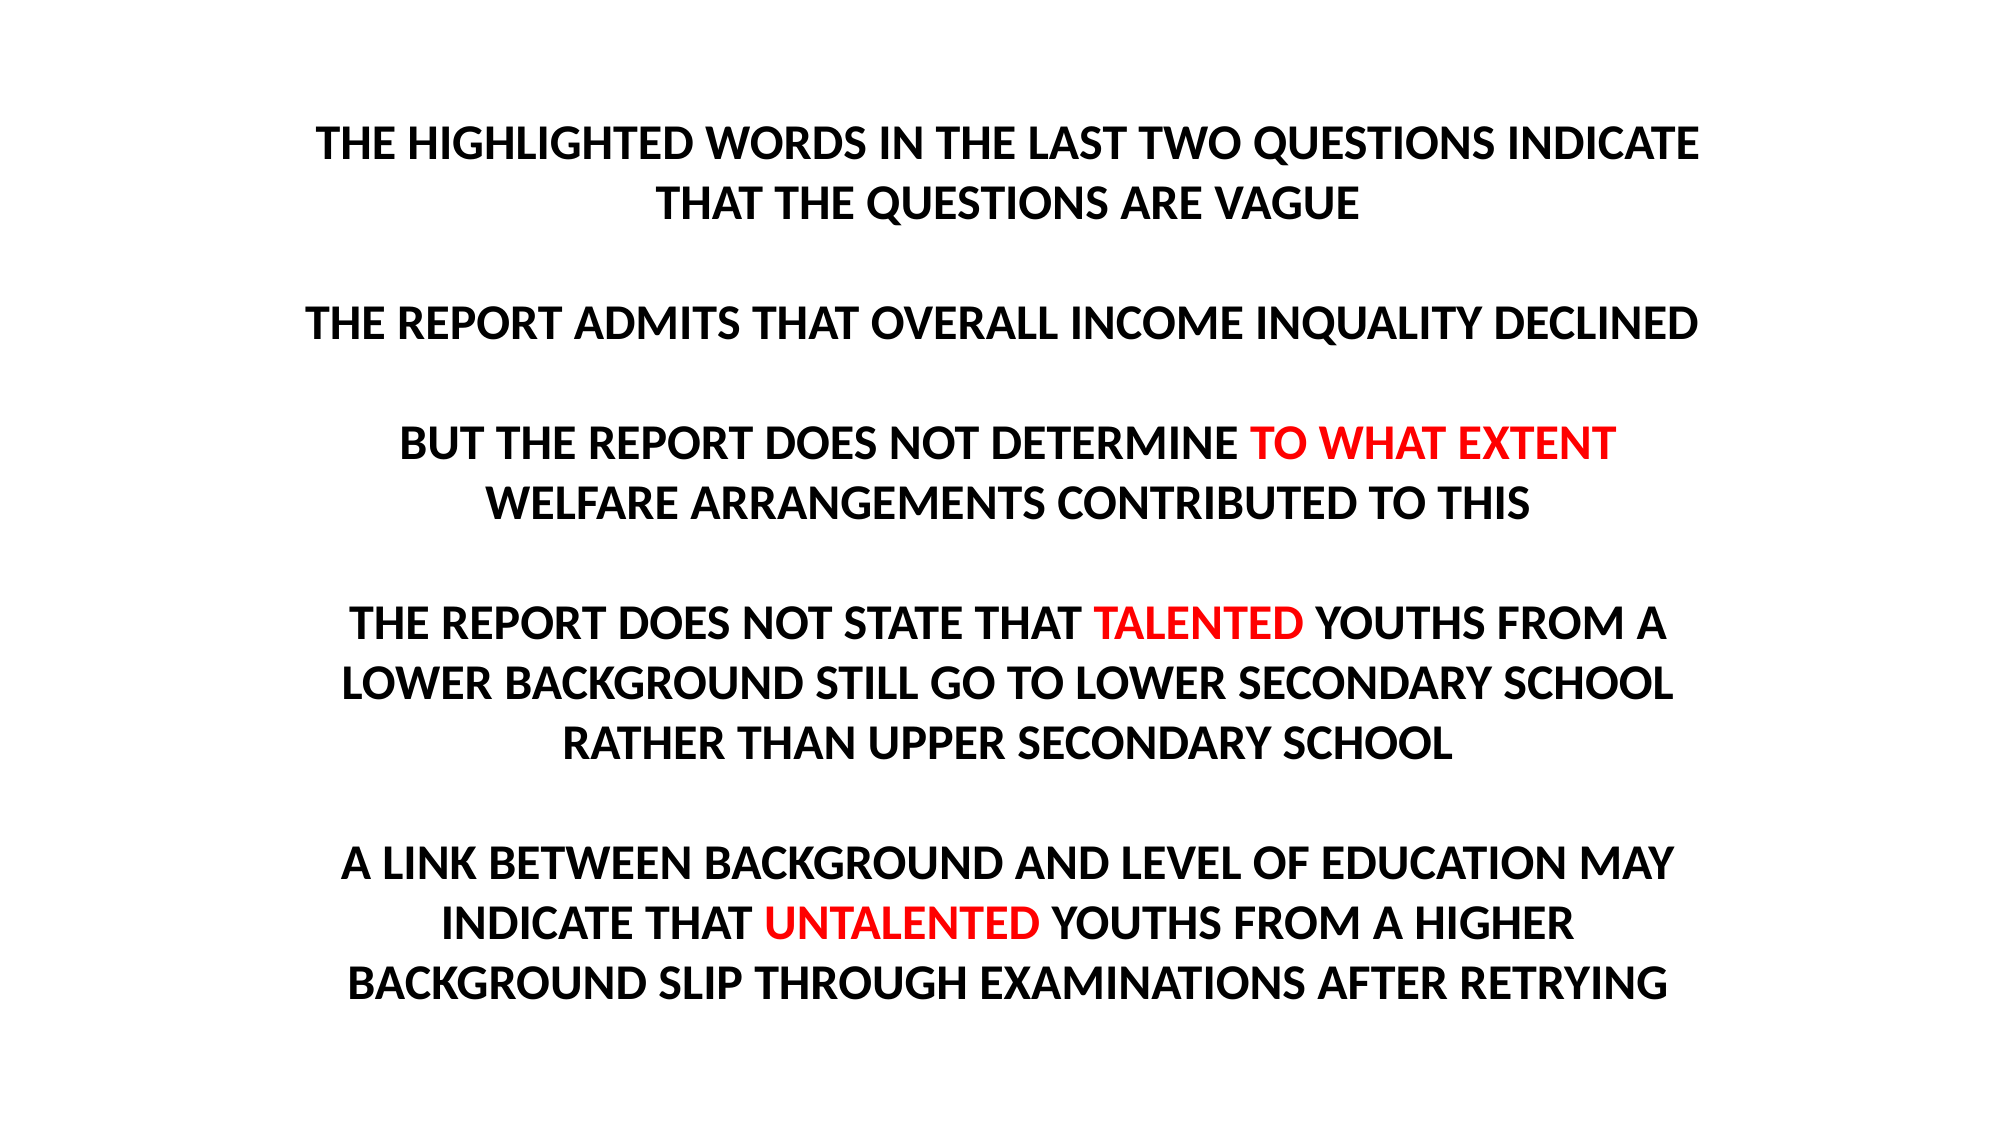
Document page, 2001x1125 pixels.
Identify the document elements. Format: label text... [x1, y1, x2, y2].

text_box THE HIGHLIGHTED WORDS IN THE LAST TWO QUESTIONS INDICATE THAT THE QUESTIONS ARE VAGUE THE REPORT ADMITS THAT OVERALL INCOME INQUALITY DECLINED BUT THE REPORT DOES NOT DETERMINE TO WHAT EXTENT WELFARE ARRANGEMENTS CONTRIBUTED TO THIS THE REPORT DOES NOT STATE THAT TALENTED YOUTHS FROM A LOWER BACKGROUND STILL GO TO LOWER SECONDARY SCHOOL RATHER THAN UPPER SECONDARY SCHOOL A LINK BETWEEN BACKGROUND AND LEVEL OF EDUCATION MAY INDICATE THAT UNTALENTED YOUTHS FROM A HIGHER BACKGROUND SLIP THROUGH EXAMINATIONS AFTER RETRYING [288, 101, 1729, 1026]
